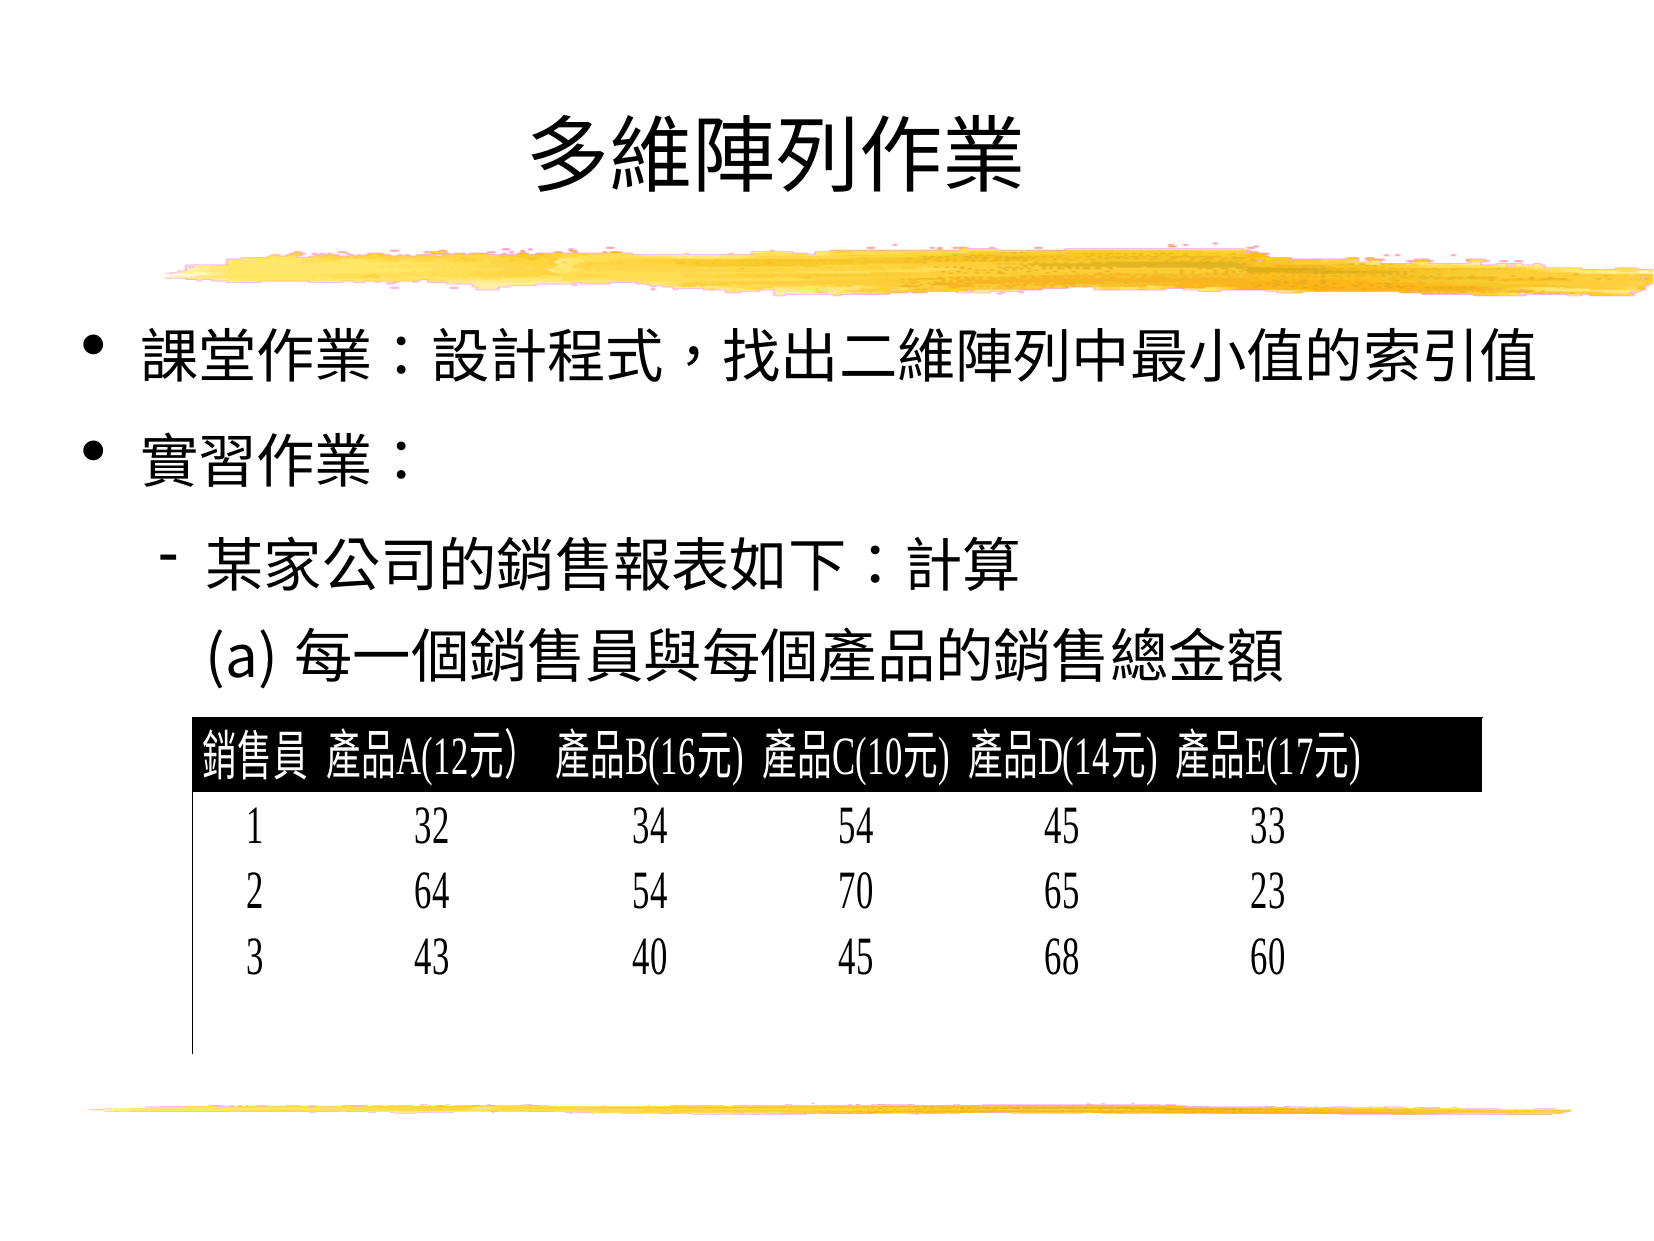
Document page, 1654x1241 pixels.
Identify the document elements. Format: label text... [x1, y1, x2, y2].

list 課堂作業：設計程式，找出二維陣列中最小值的索引值 實習作業： 某家公司的銷售報表如下：計算 (a)每一個銷售員與每個產品的銷售總金額 (b)業績最好（銷售總金額最多）的銷售員及產品 [83, 302, 1590, 1103]
title 多維陣列作業 [73, 39, 1479, 249]
picture [82, 1102, 1571, 1117]
picture [165, 237, 1654, 308]
chart [190, 714, 1485, 1055]
